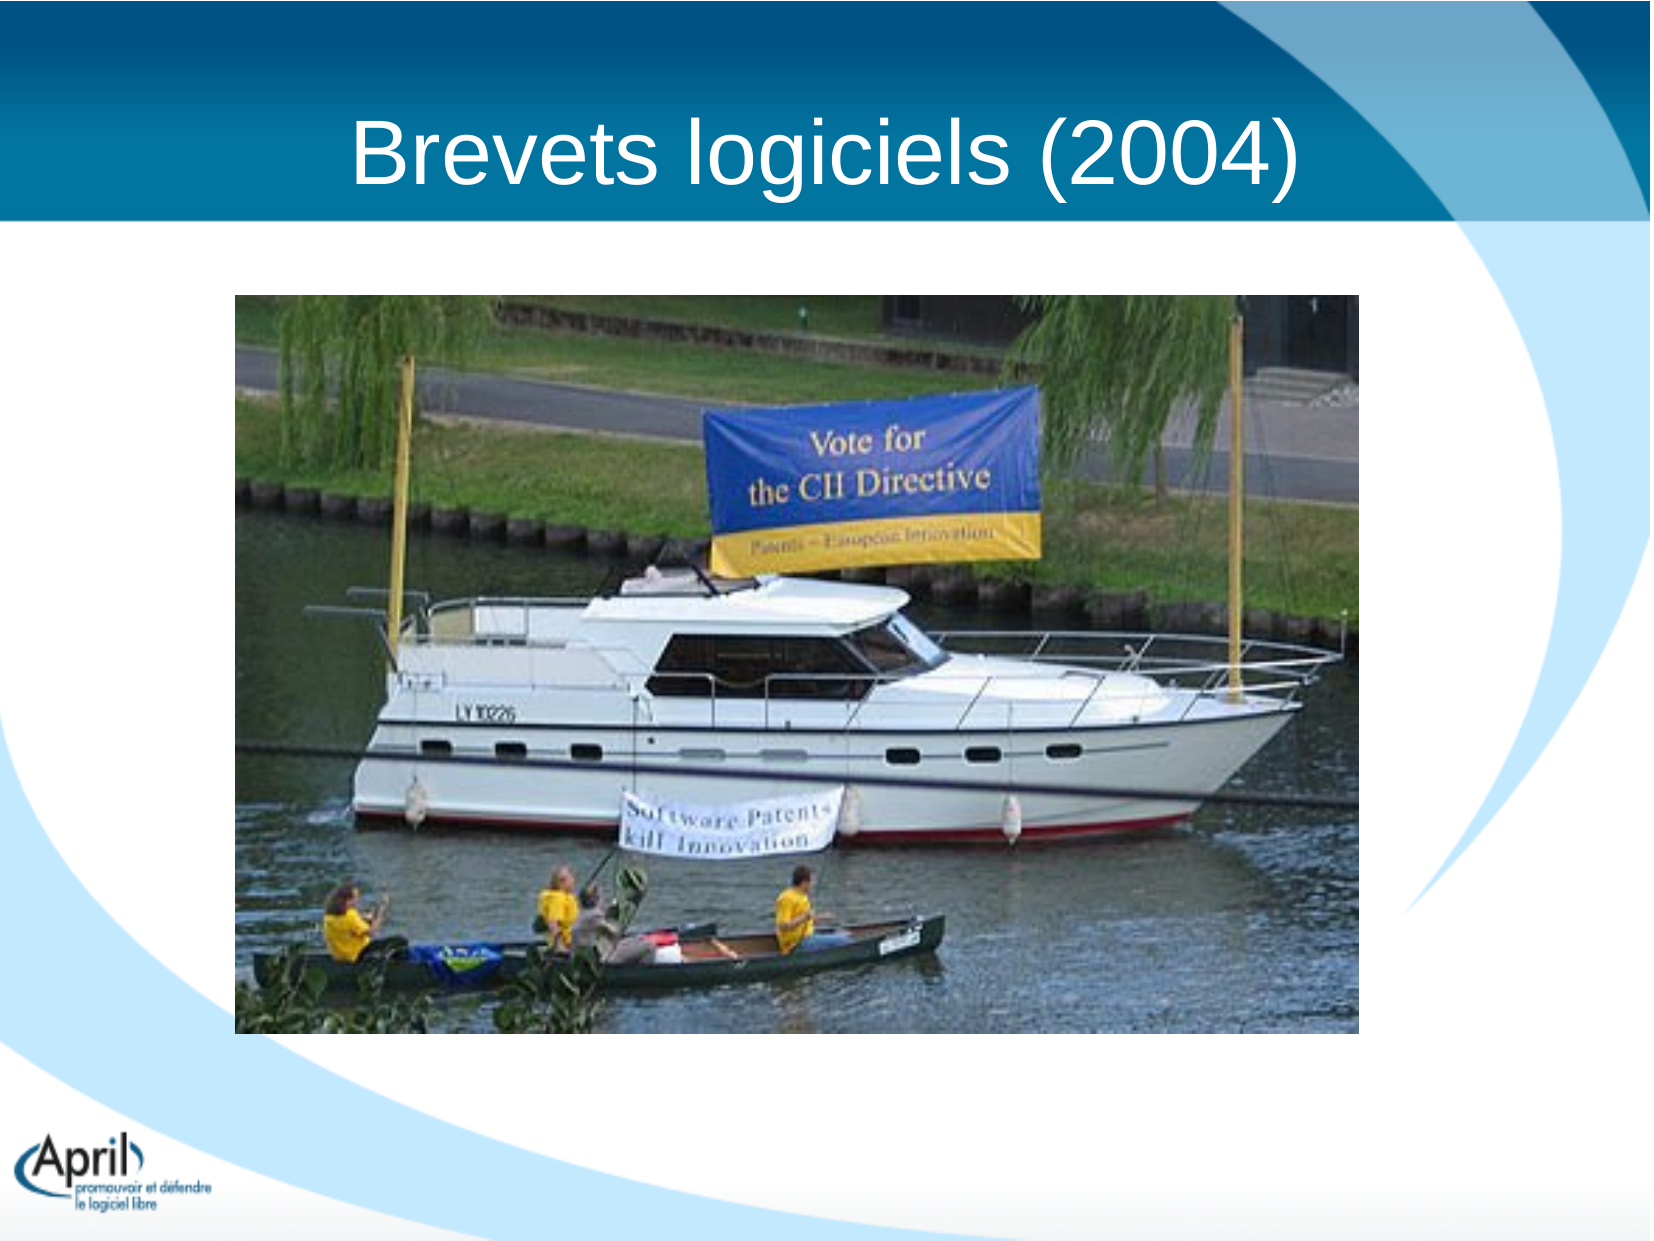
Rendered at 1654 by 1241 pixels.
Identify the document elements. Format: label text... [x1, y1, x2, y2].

title Brevets logiciels (2004) [82, 49, 1571, 257]
picture [0, 1, 1650, 1241]
